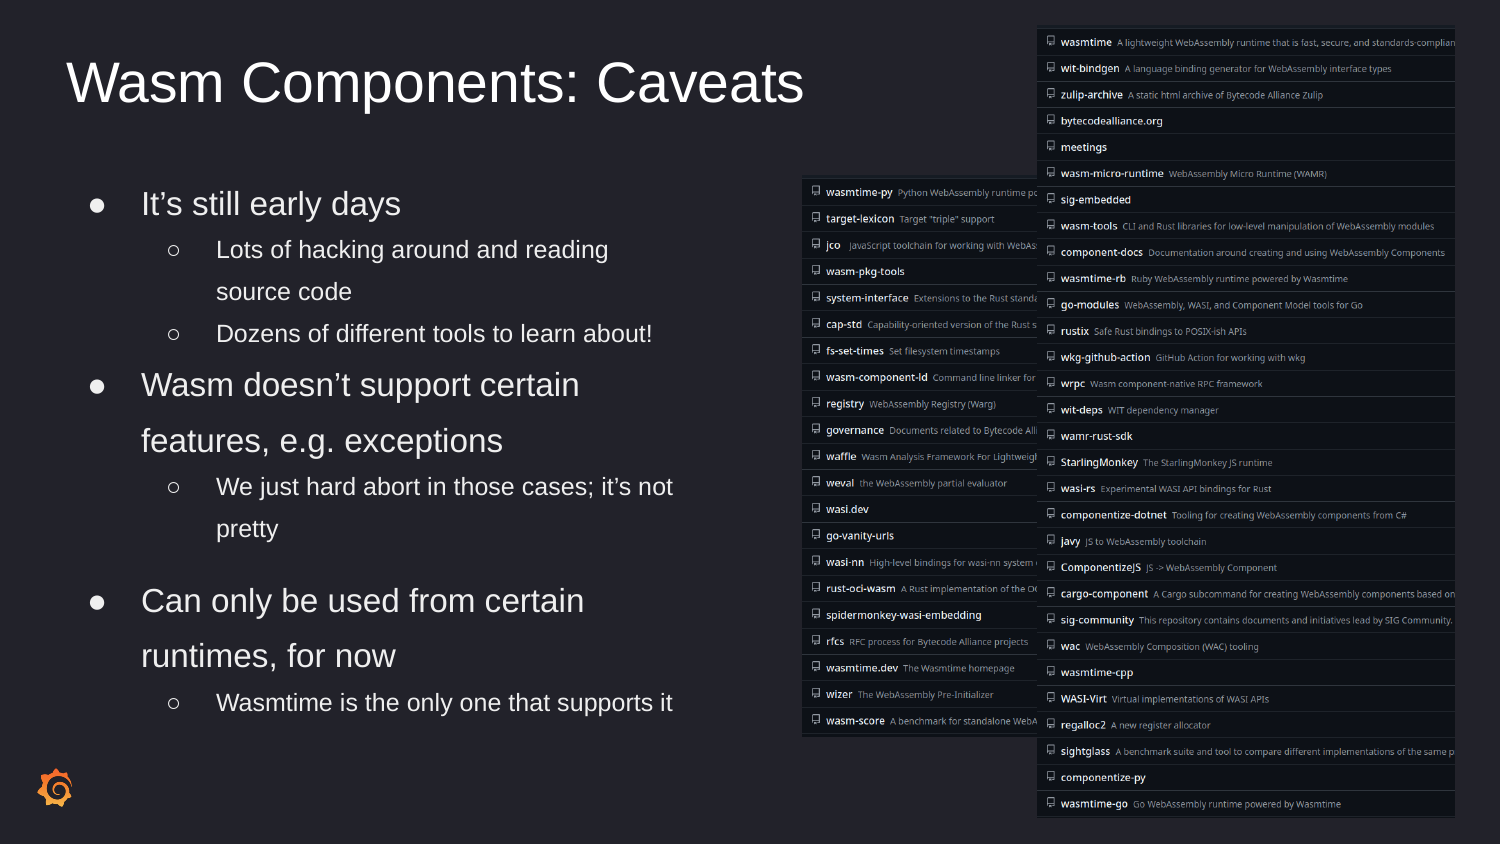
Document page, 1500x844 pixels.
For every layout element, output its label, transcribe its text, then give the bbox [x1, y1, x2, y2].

picture [37, 768, 72, 807]
title Wasm Components: Caveats [51, 35, 1037, 130]
picture [802, 25, 1455, 818]
list It’s still early days Lots of hacking around and reading source code Dozens of different tools to learn about! Wasm doesn’t support certain features, e.g. exceptions We just hard abort in those cases; it’s not pretty Can only be used from certain runtimes, for now Wasmtime is the only one that supports it [51, 151, 697, 782]
